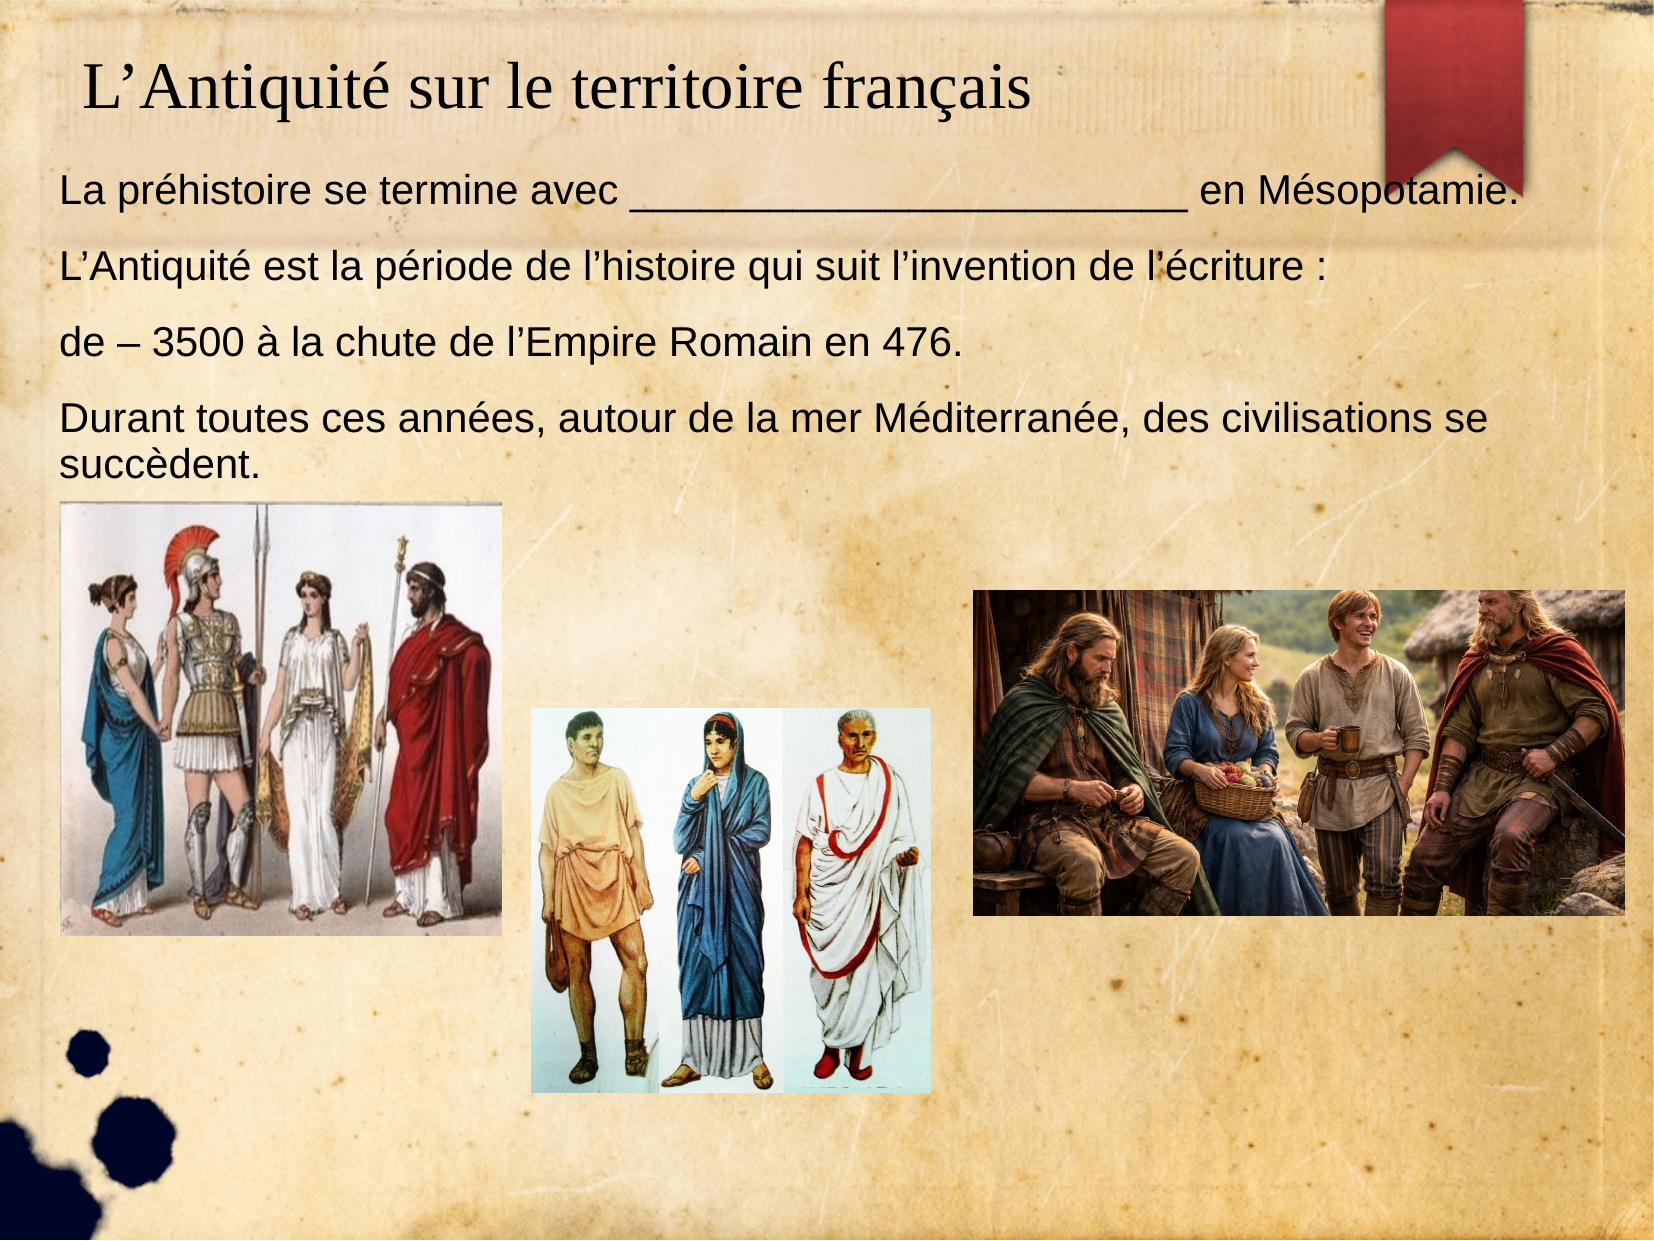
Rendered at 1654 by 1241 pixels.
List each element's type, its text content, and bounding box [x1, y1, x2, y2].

list La préhistoire se termine avec ________________________ en Mésopotamie. L’Antiquité est la période de l’histoire qui suit l’invention de l’écriture : de – 3500 à la chute de l’Empire Romain en 476. Durant toutes ces années, autour de la mer Méditerranée, des civilisations se succèdent. [59, 166, 1548, 886]
title L’Antiquité sur le territoire français [82, 49, 1347, 166]
picture [0, 0, 1654, 1240]
